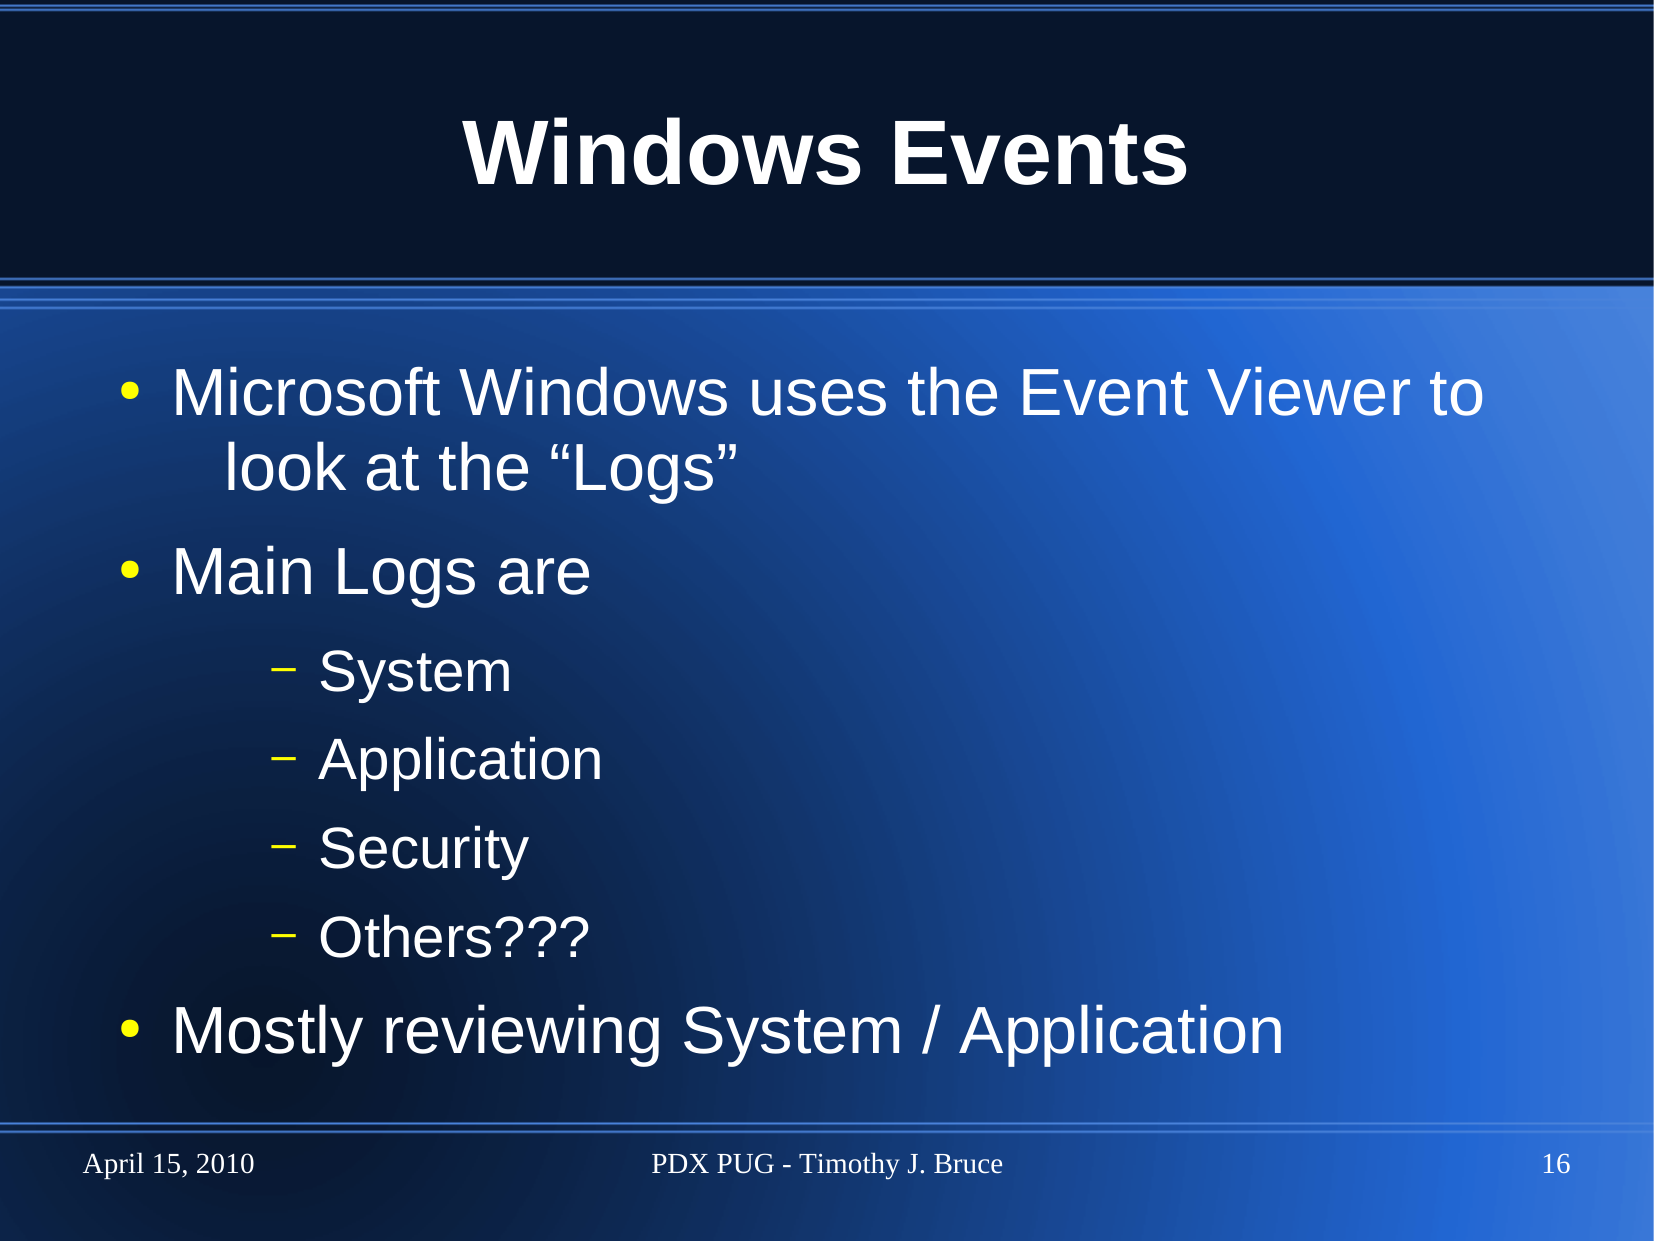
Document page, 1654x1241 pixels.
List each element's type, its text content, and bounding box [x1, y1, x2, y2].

list Microsoft Windows uses the Event Viewer to look at the “Logs” Main Logs are System Application Security Others??? Mostly reviewing System / Application [82, 355, 1571, 1159]
title Windows Events [82, 56, 1571, 250]
picture [0, 0, 1654, 1241]
